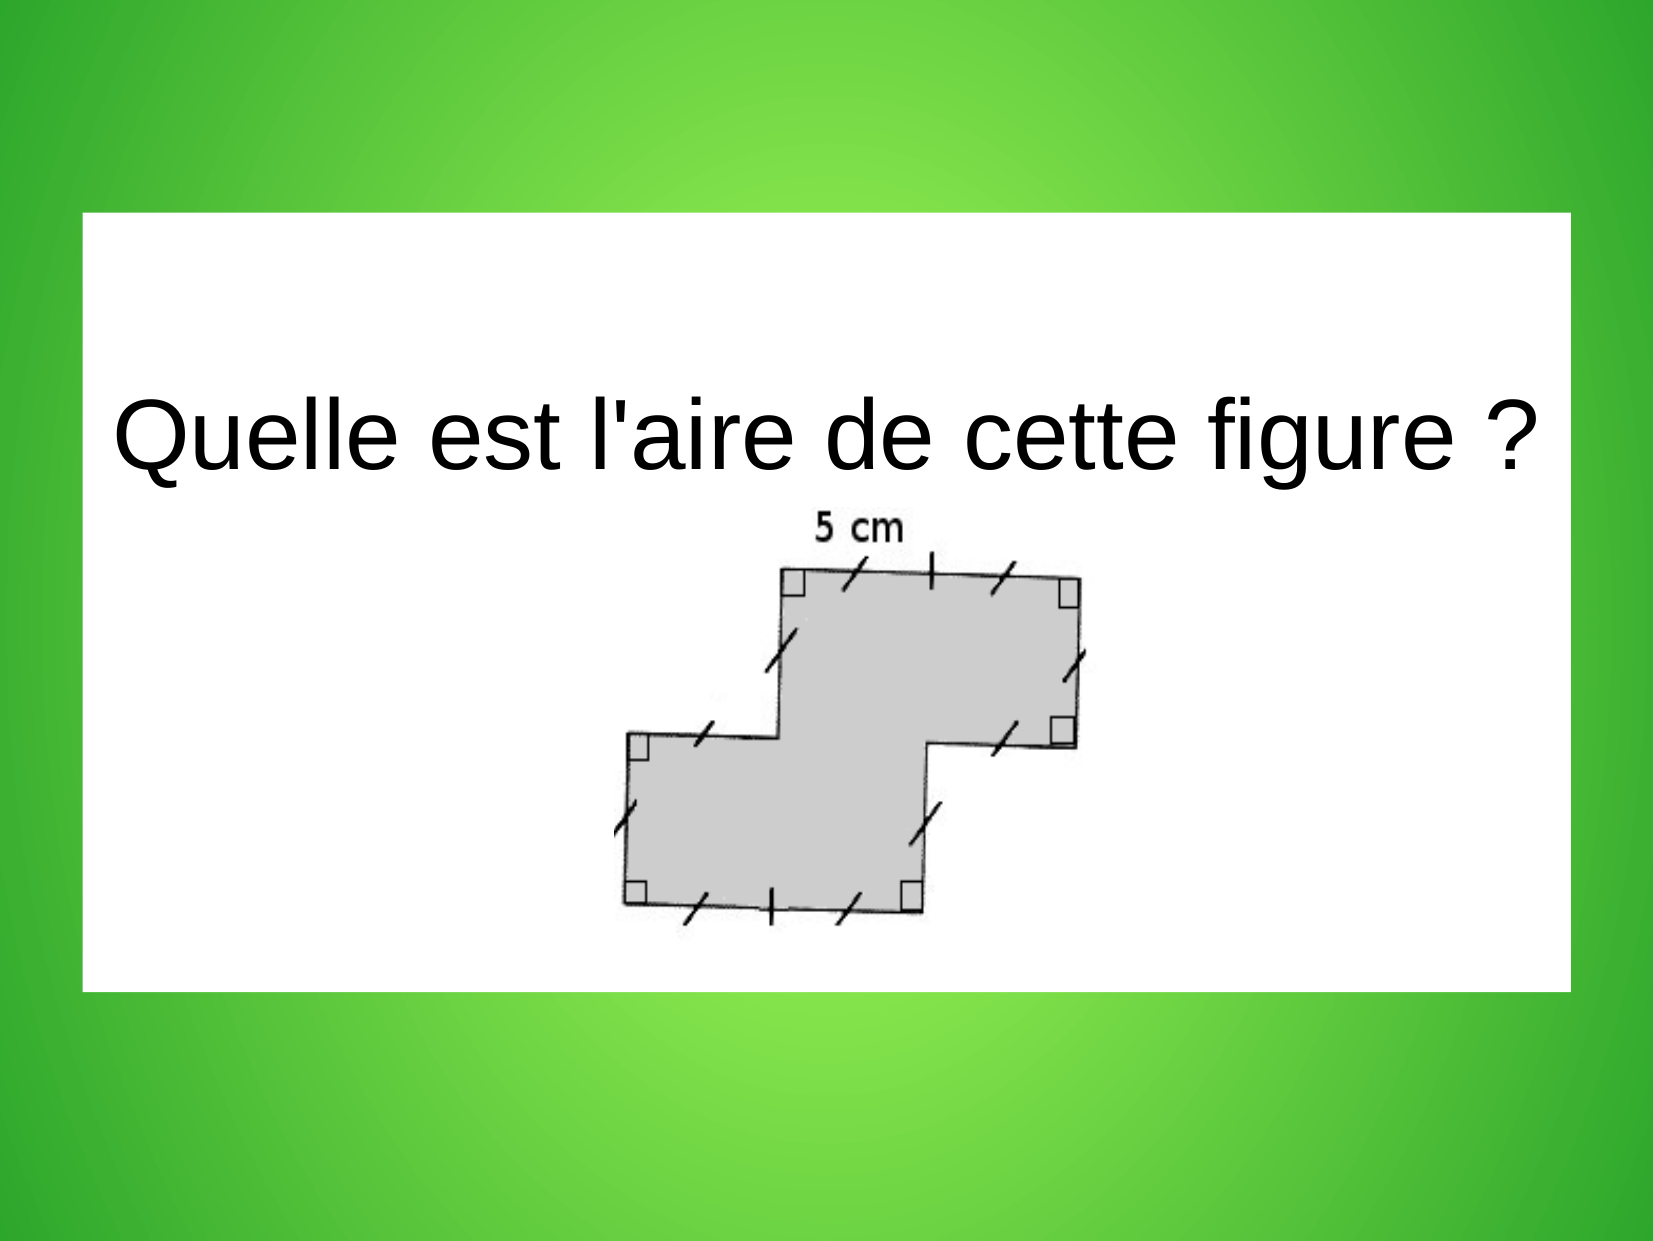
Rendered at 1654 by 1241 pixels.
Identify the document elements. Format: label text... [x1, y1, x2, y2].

subtitle Quelle est l'aire de cette figure ? [82, 212, 1571, 993]
picture [0, 0, 1654, 1241]
